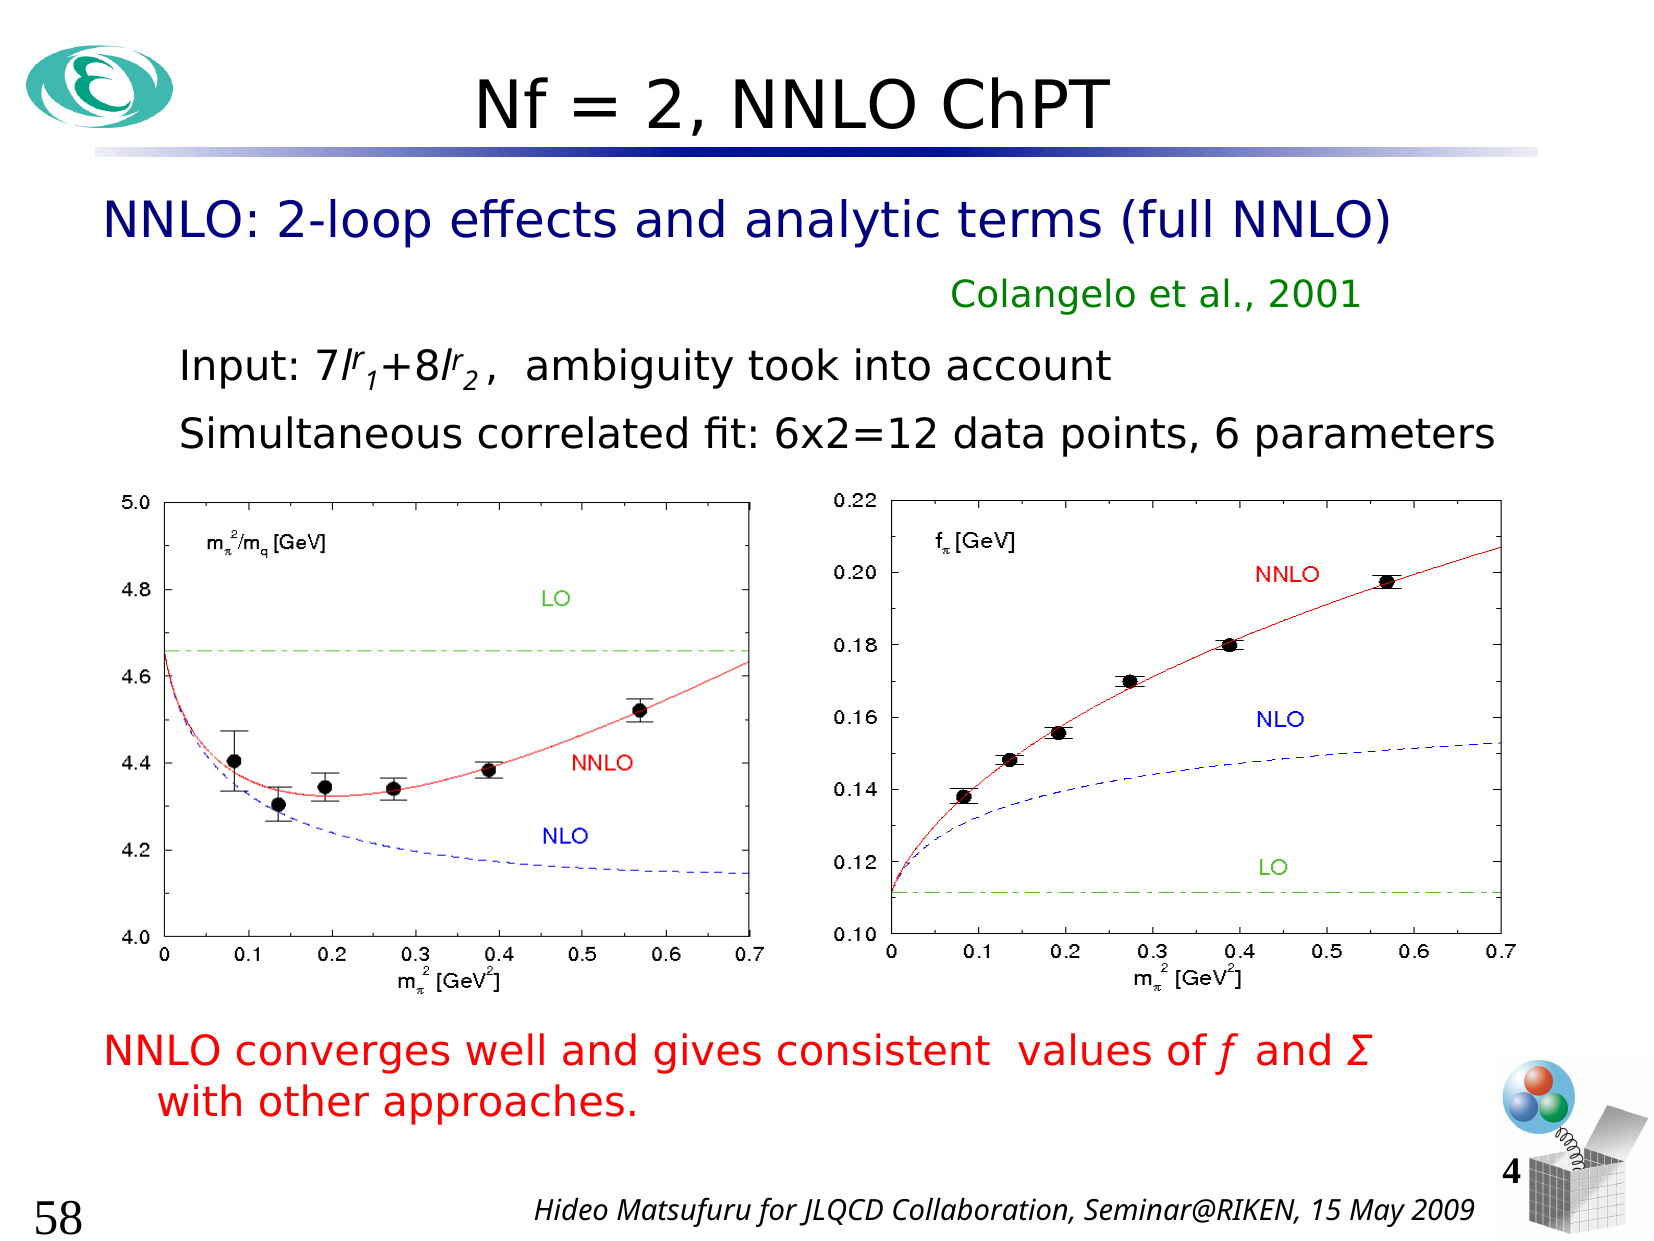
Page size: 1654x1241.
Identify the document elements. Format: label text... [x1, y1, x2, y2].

list NNLO converges well and gives consistent values of f and Σ with other approaches. [85, 1020, 1475, 1126]
picture [20, 37, 47, 136]
title Nf = 2, NNLO ChPT [47, 31, 1537, 179]
text_box 4 [1493, 1149, 1522, 1199]
picture [118, 490, 764, 1005]
list NNLO: 2-loop effects and analytic terms (full NNLO) Colangelo et al., 2001 Input: 7lr1+8lr2 , ambiguity took into account Simultaneous correlated fit: 6x2=12 data points, 6 parameters [84, 190, 1573, 1138]
picture [829, 488, 1517, 1003]
picture [1497, 1053, 1654, 1241]
